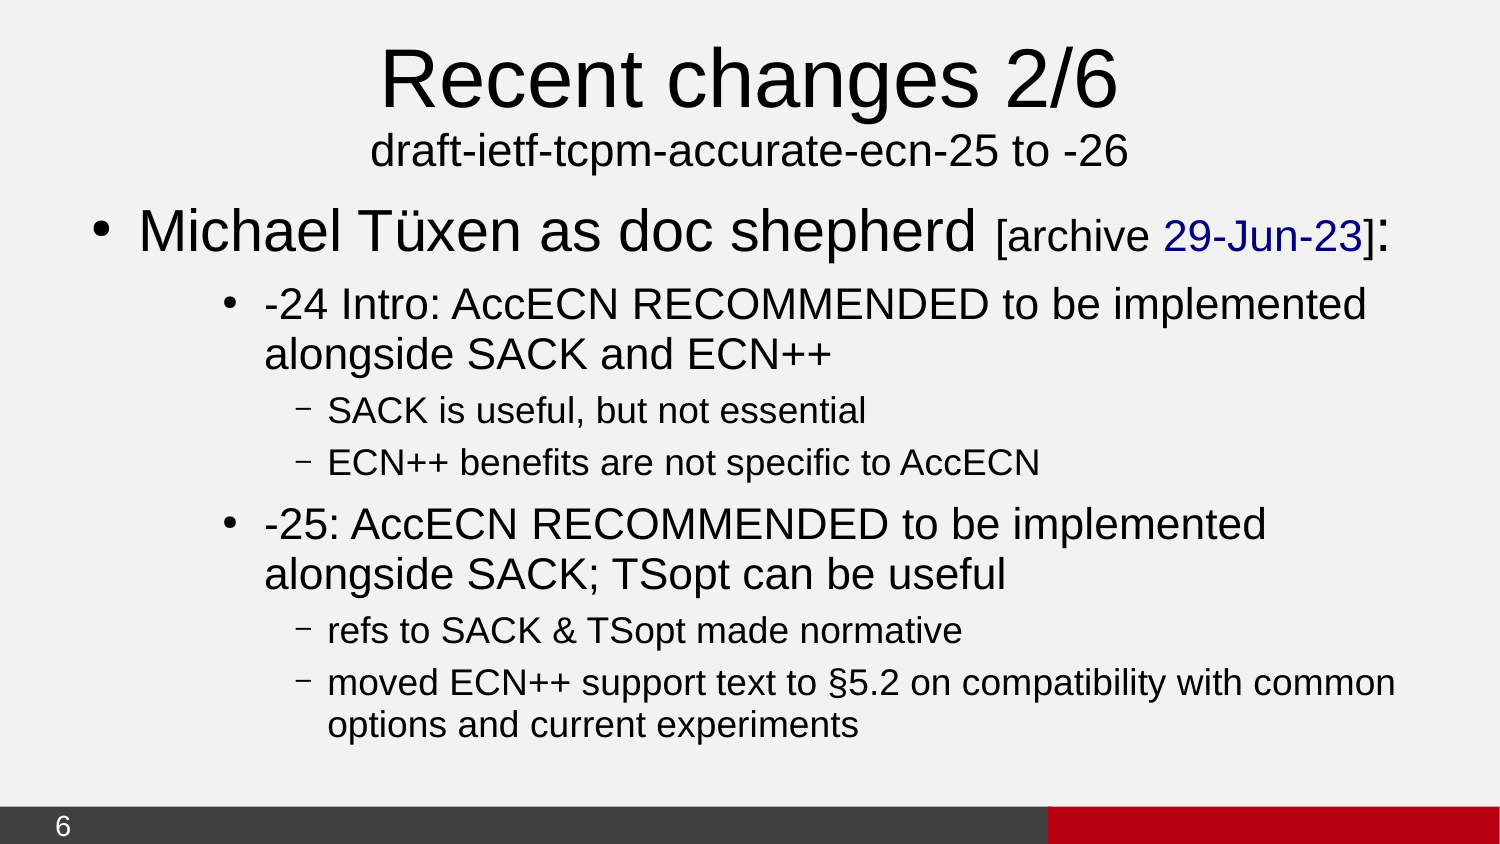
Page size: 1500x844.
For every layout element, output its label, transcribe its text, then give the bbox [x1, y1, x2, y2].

list Michael Tüxen as doc shepherd [archive 29-Jun-23]: -24 Intro: AccECN RECOMMENDED to be implemented alongside SACK and ECN++ SACK is useful, but not essential ECN++ benefits are not specific to AccECN -25: AccECN RECOMMENDED to be implemented alongside SACK; TSopt can be useful refs to SACK & TSopt made normative moved ECN++ support text to §5.2 on compatibility with common options and current experiments [75, 197, 1425, 748]
title Recent changes 2/6 draft-ietf-tcpm-accurate-ecn-25 to -26 [75, 31, 1425, 177]
